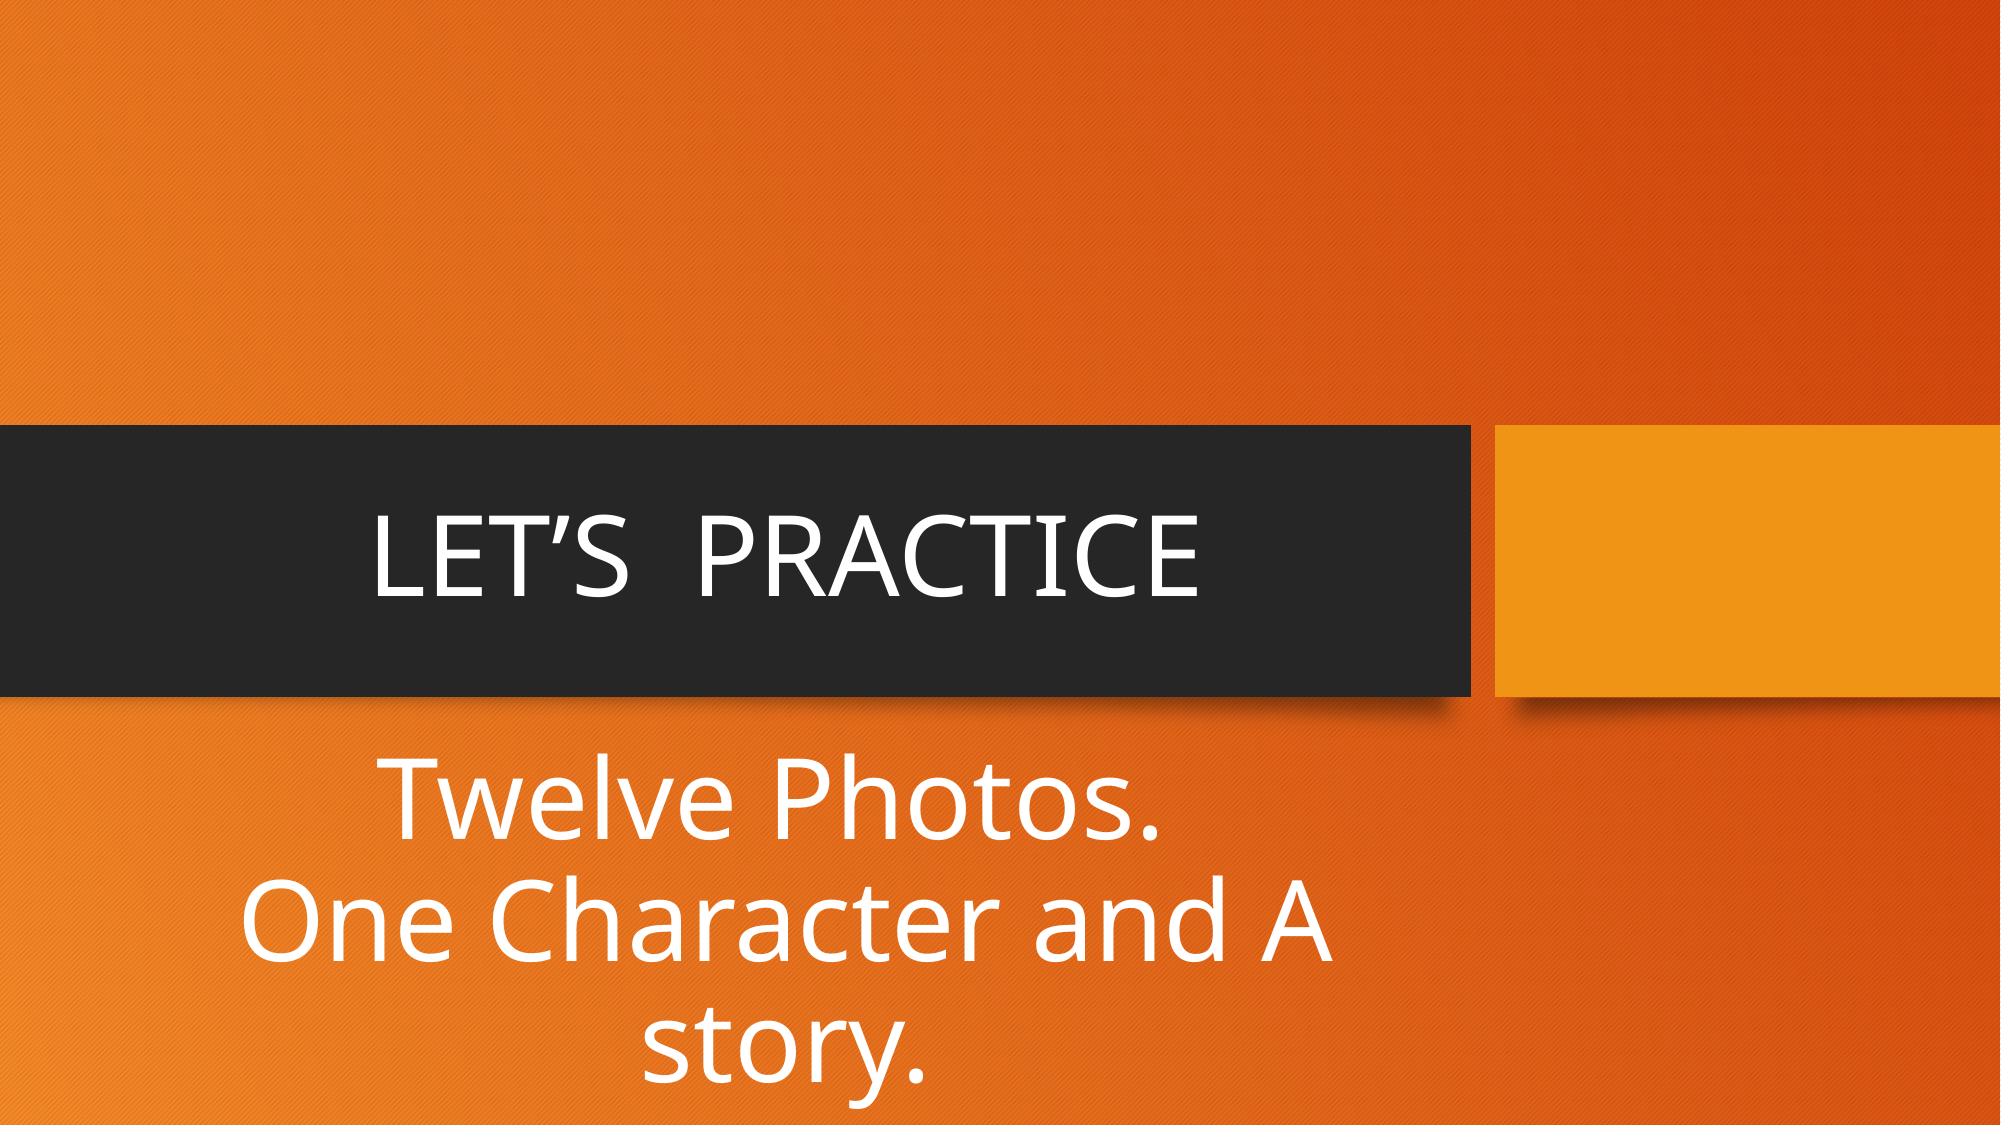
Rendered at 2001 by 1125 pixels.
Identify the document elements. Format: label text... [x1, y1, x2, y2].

title LET’S PRACTICE Twelve Photos. One Character and A story. [102, 492, 1470, 681]
